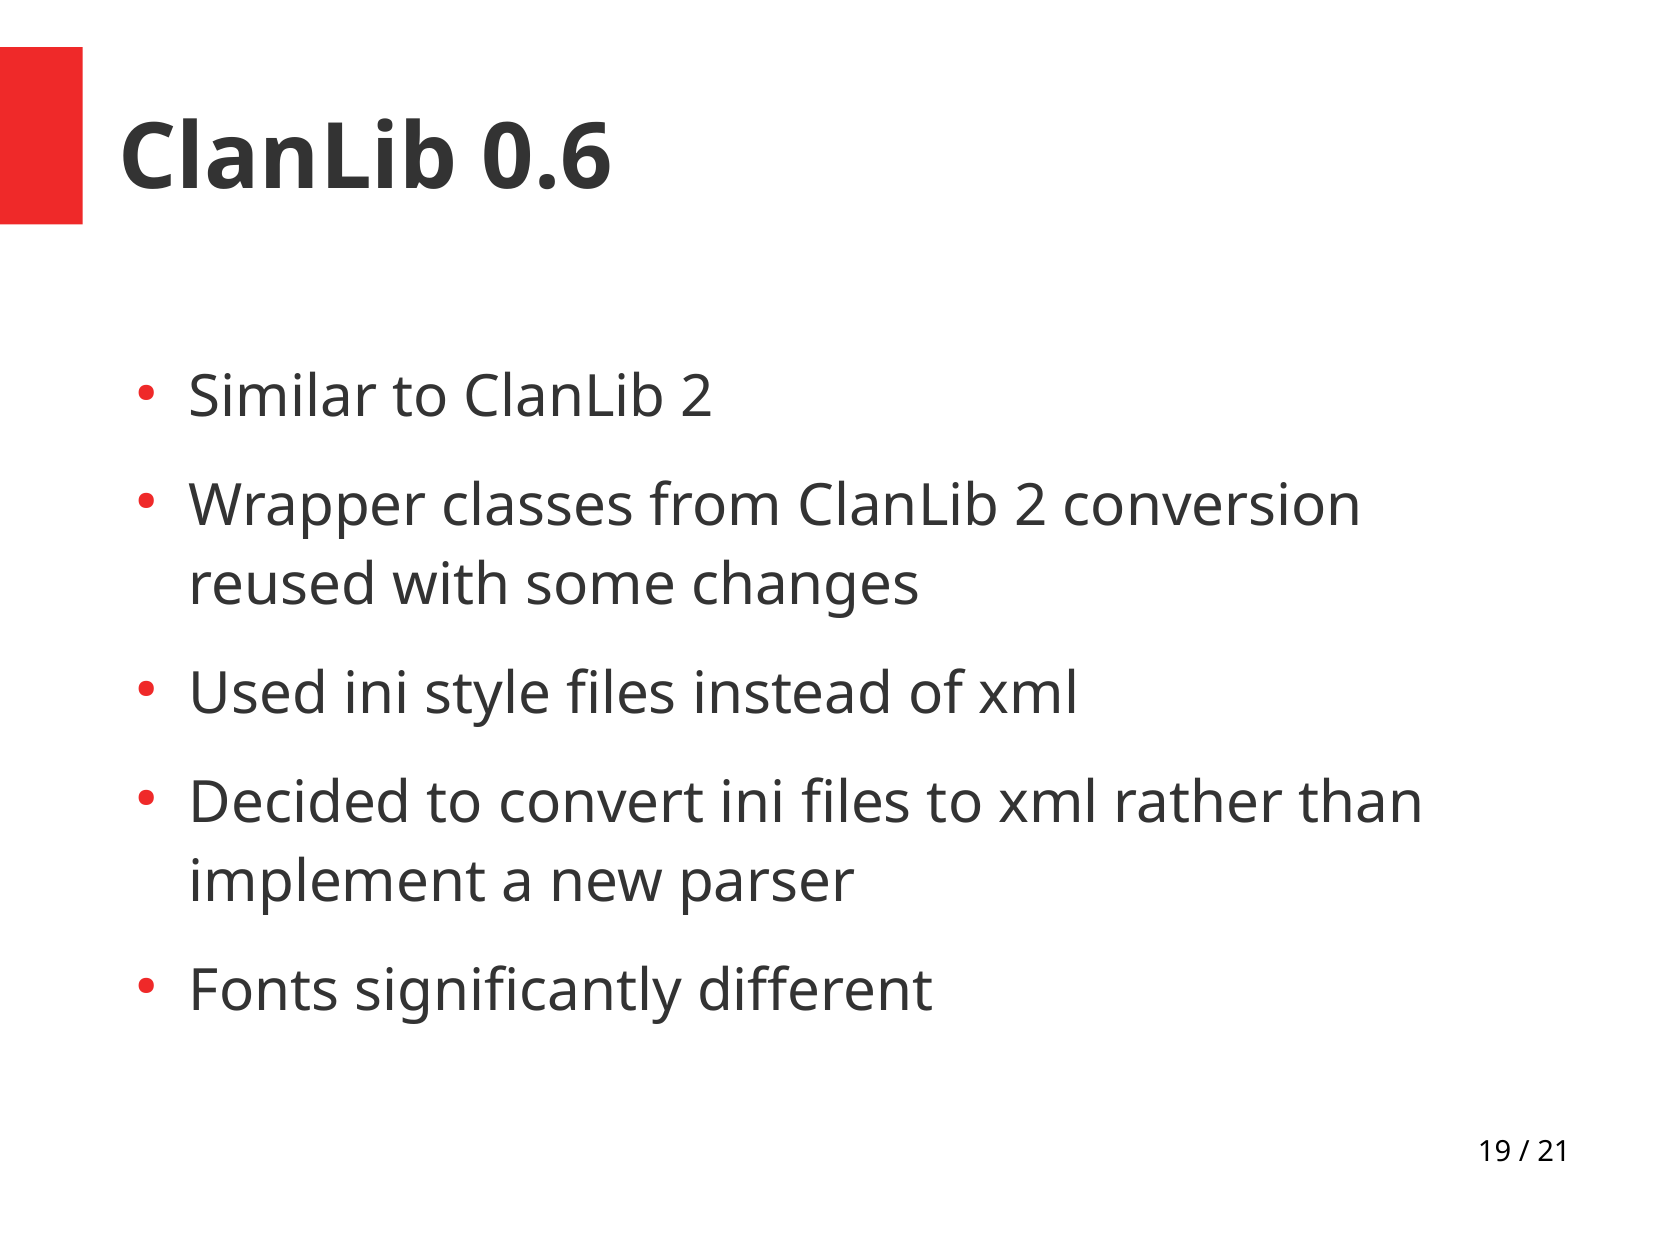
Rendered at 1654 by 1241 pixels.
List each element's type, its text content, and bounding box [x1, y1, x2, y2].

title ClanLib 0.6 [118, 49, 1571, 257]
list Similar to ClanLib 2 Wrapper classes from ClanLib 2 conversion reused with some changes Used ini style files instead of xml Decided to convert ini files to xml rather than implement a new parser Fonts significantly different [118, 354, 1536, 1074]
